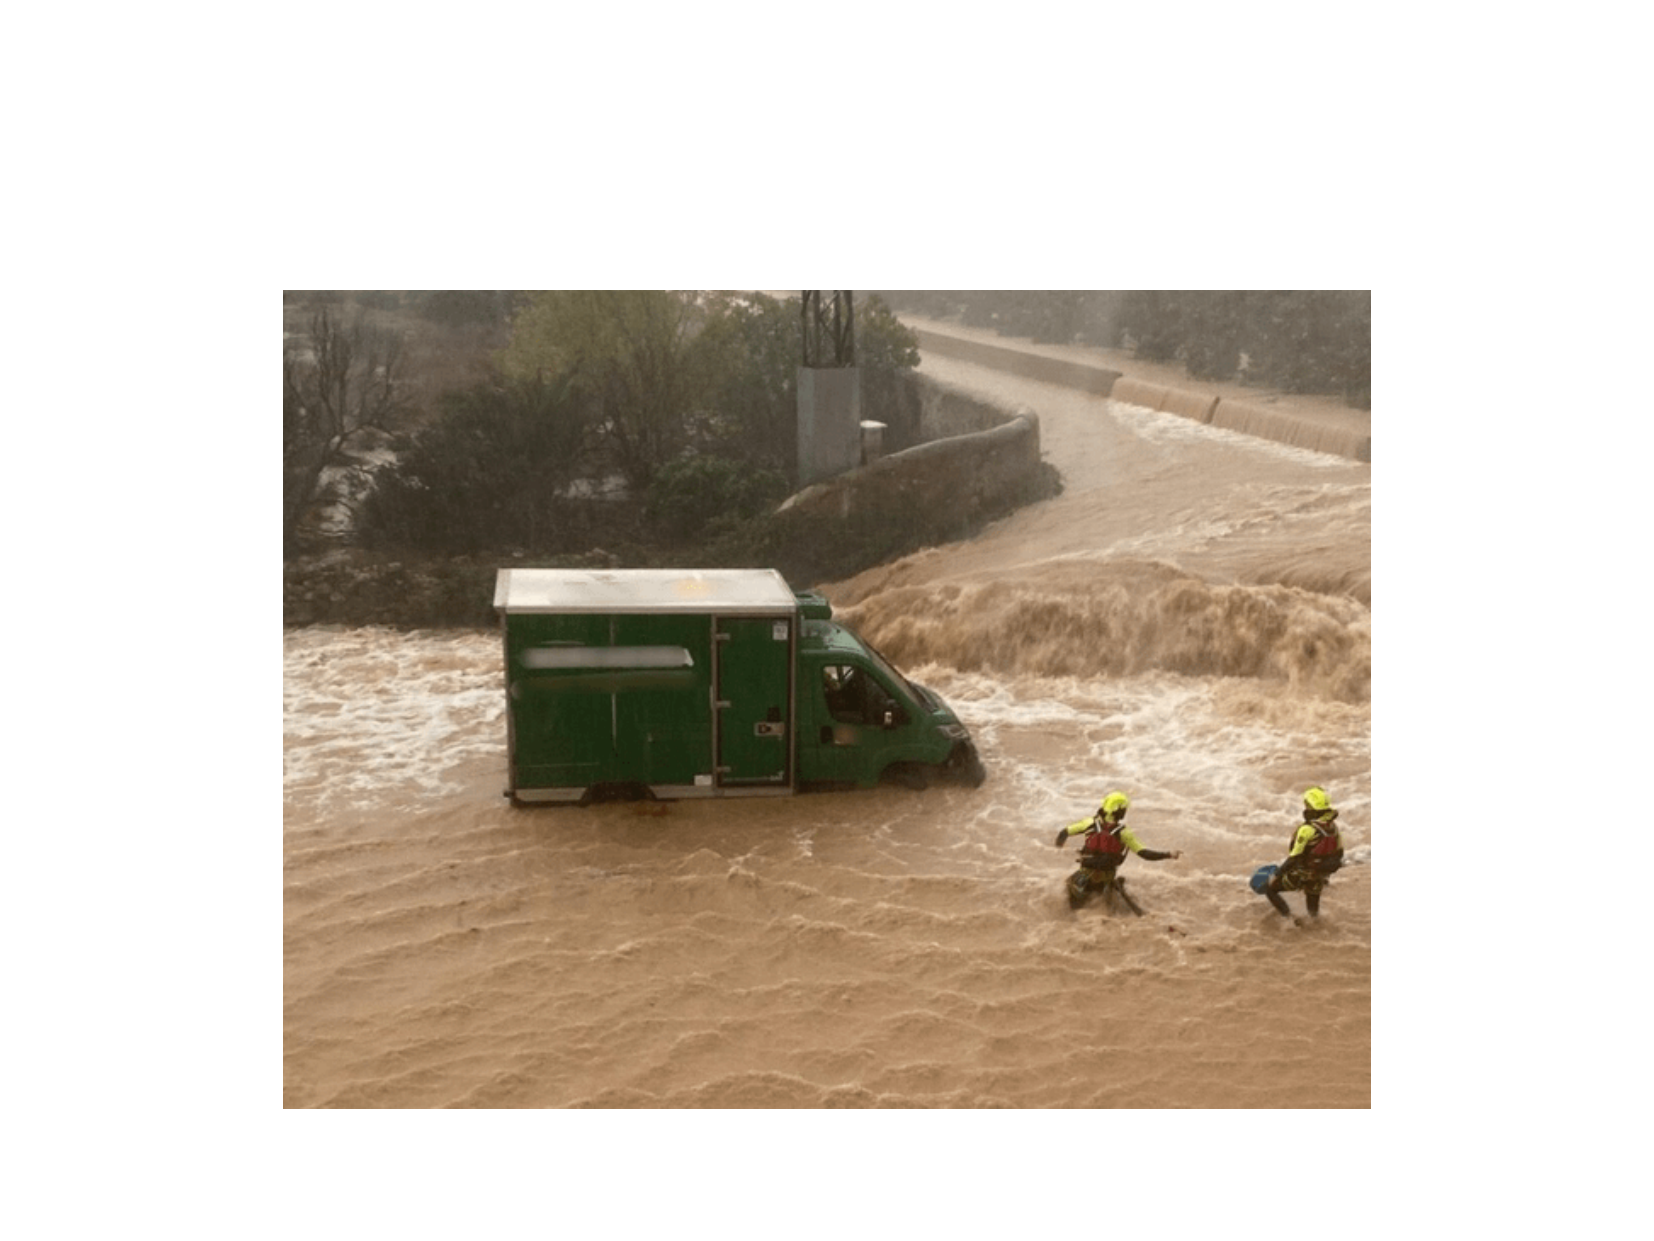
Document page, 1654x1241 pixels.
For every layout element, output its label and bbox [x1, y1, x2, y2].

picture [283, 290, 1371, 1109]
